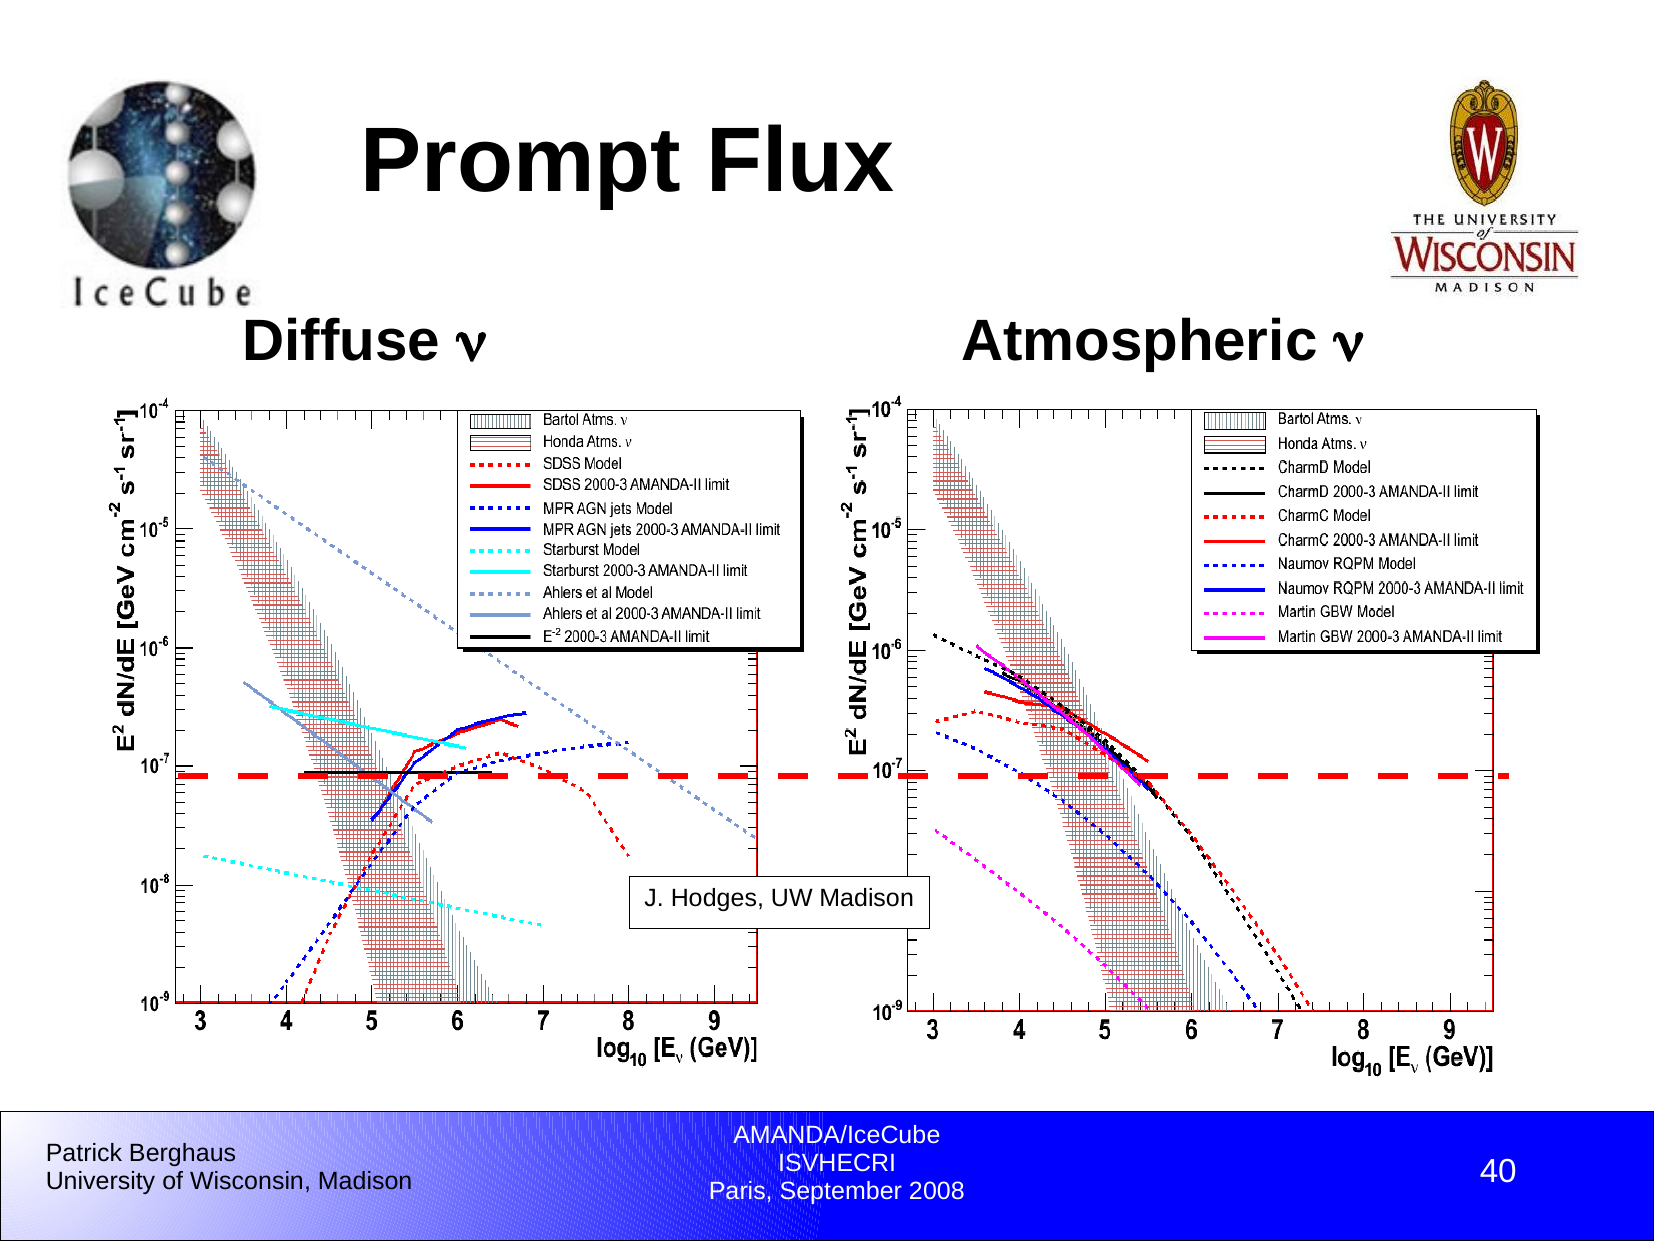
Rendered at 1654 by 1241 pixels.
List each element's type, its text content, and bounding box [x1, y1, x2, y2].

picture [1381, 76, 1585, 310]
picture [60, 78, 263, 308]
text_box Atmospheric n [946, 300, 1540, 403]
text_box Diffuse n [227, 300, 504, 403]
text_box J. Hodges, UW Madison [629, 876, 930, 929]
picture [102, 337, 830, 1078]
text_box Prompt Flux [345, 101, 911, 255]
picture [834, 334, 1566, 1088]
